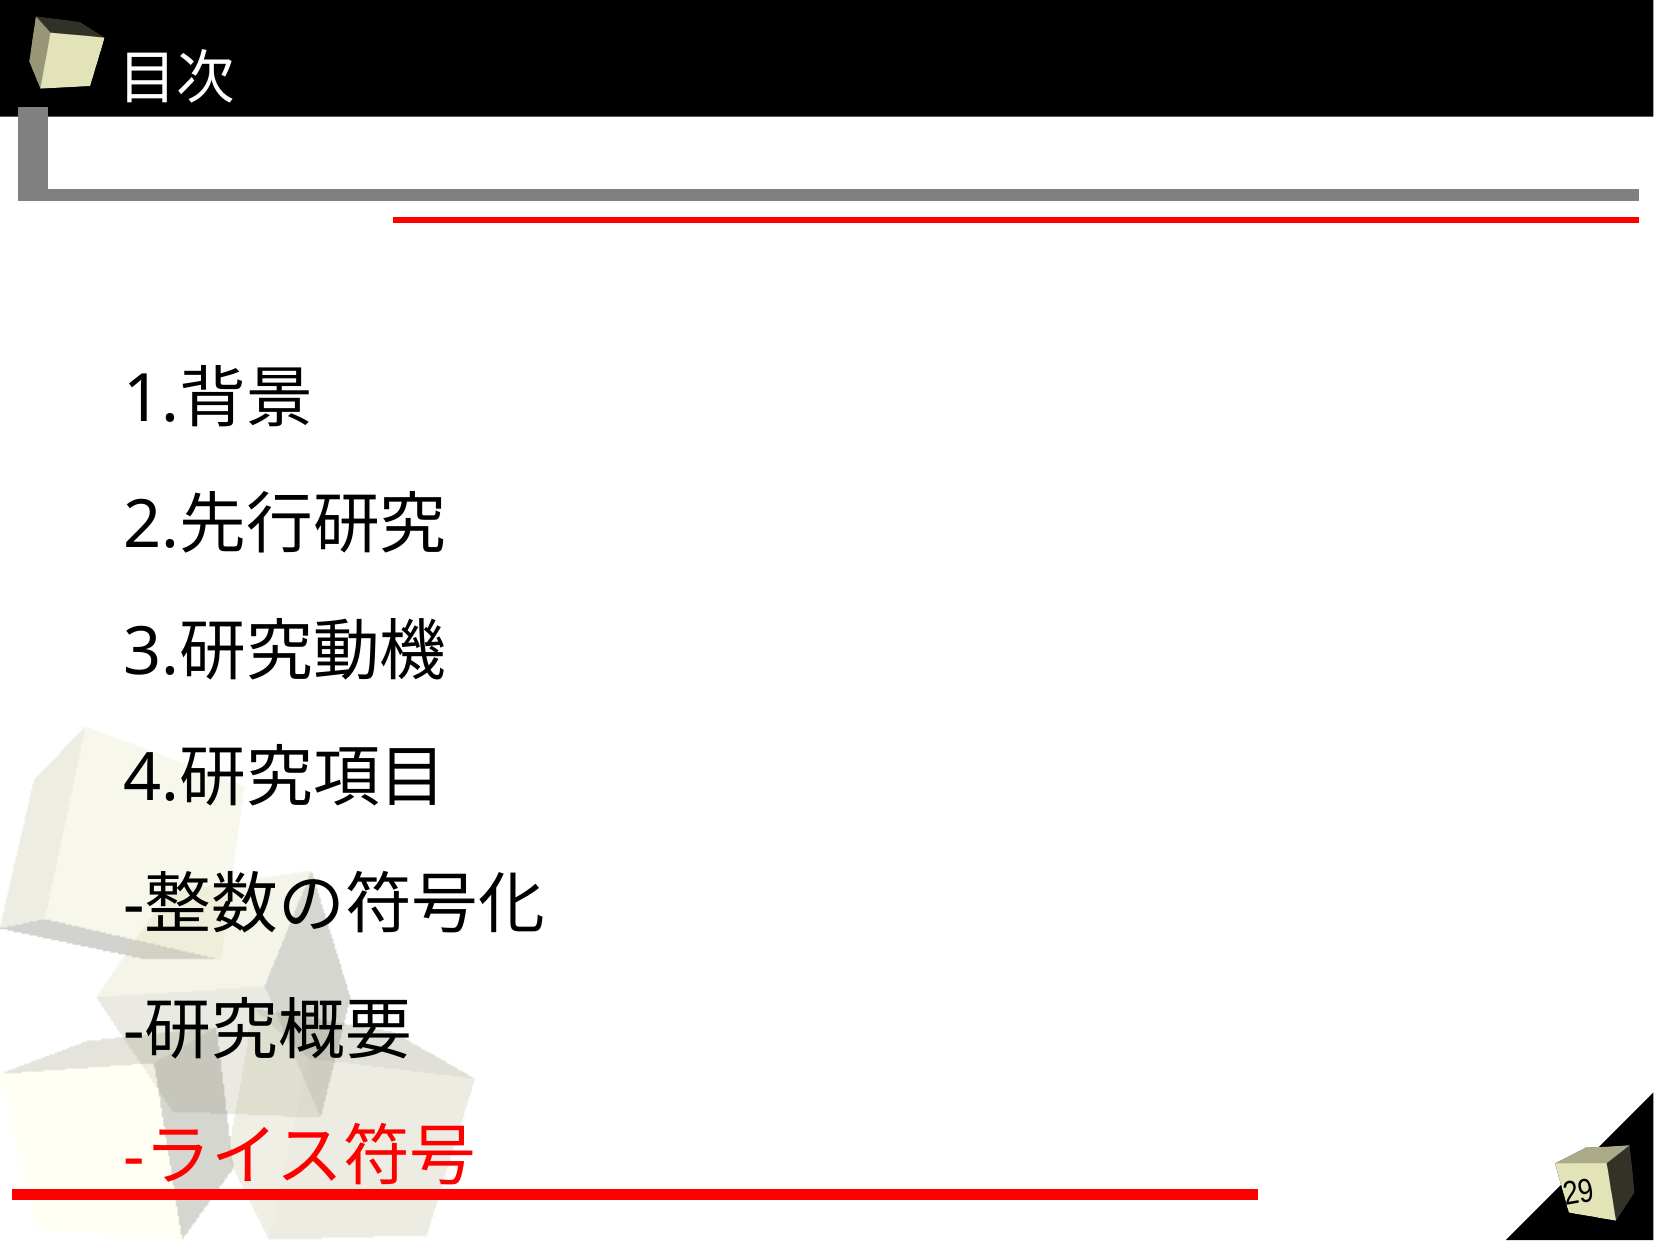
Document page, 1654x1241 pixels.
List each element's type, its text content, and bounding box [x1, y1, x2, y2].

picture [0, 726, 477, 1241]
list 1.背景 2.先行研究 3.研究動機 4.研究項目 -整数の符号化 -研究概要 -ライス符号 5.研究結果 6.考察、今後の課題 [123, 343, 1536, 1211]
title 目次 [118, 0, 1531, 178]
